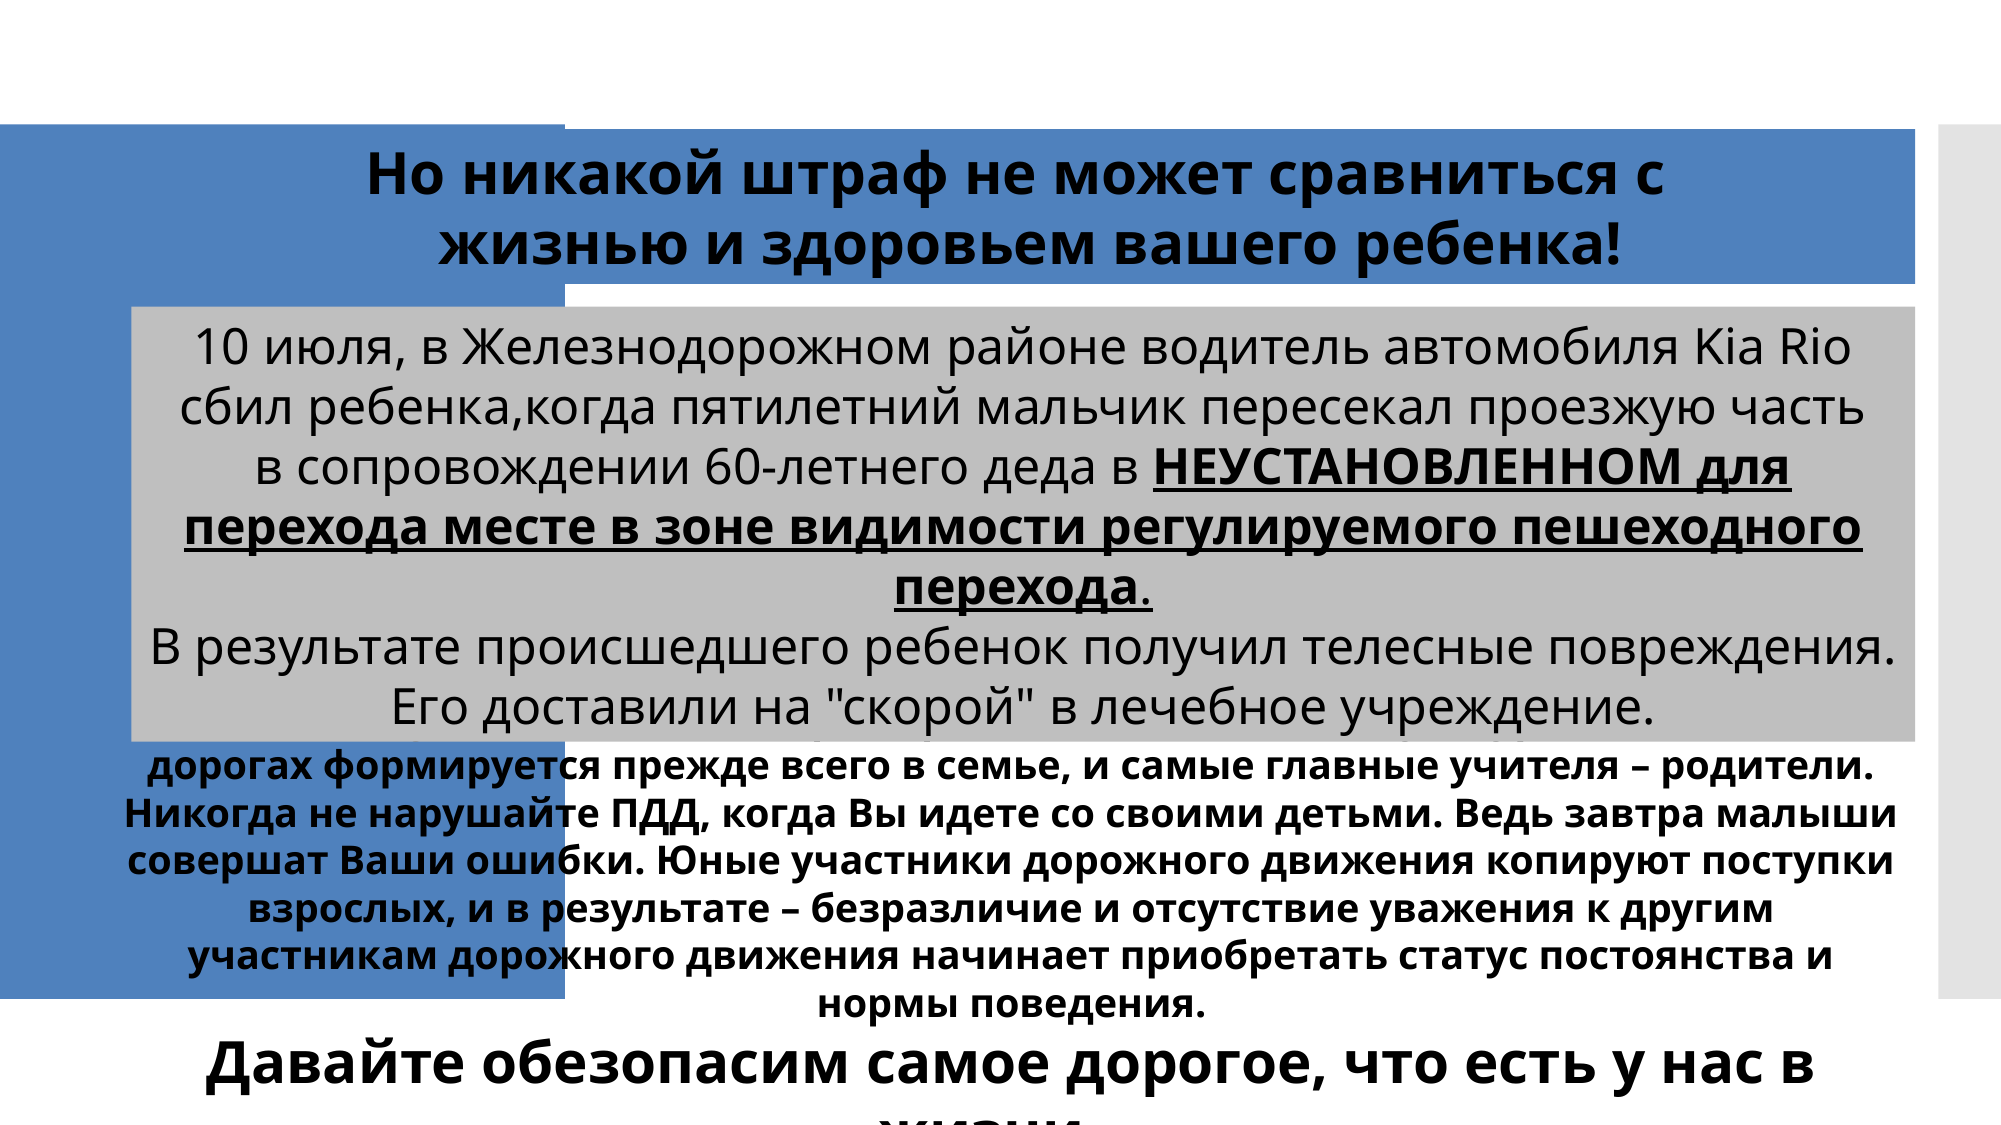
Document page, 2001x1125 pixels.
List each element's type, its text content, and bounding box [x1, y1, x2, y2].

text_box Но никакой штраф не может сравниться с жизнью и здоровьем вашего ребенка! [131, 129, 1916, 284]
text_box Родители! Будьте достойным примером для своих детей. Культура поведения на дорогах формируется прежде всего в семье, и самые главные учителя – родители. Никогда не нарушайте ПДД, когда Вы идете со своими детьми. Ведь завтра малыши совершат Ваши ошибки. Юные участники дорожного движения копируют поступки взрослых, и в результате – безразличие и отсутствие уважения к другим участникам дорожного движения начинает приобретать статус постоянства и нормы поведения. Давайте обезопасим самое дорогое, что есть у нас в жизни – наше будущее - наших детей! [108, 685, 1916, 1125]
text_box 10 июля, в Железнодорожном районе водитель автомобиля Kia Rio сбил ребенка,когда пятилетний мальчик пересекал проезжую часть в сопровождении 60-летнего деда в НЕУСТАНОВЛЕННОМ для перехода месте в зоне видимости регулируемого пешеходного перехода. В результате происшедшего ребенок получил телесные повреждения. Его доставили на "скорой" в лечебное учреждение. [131, 306, 1916, 742]
